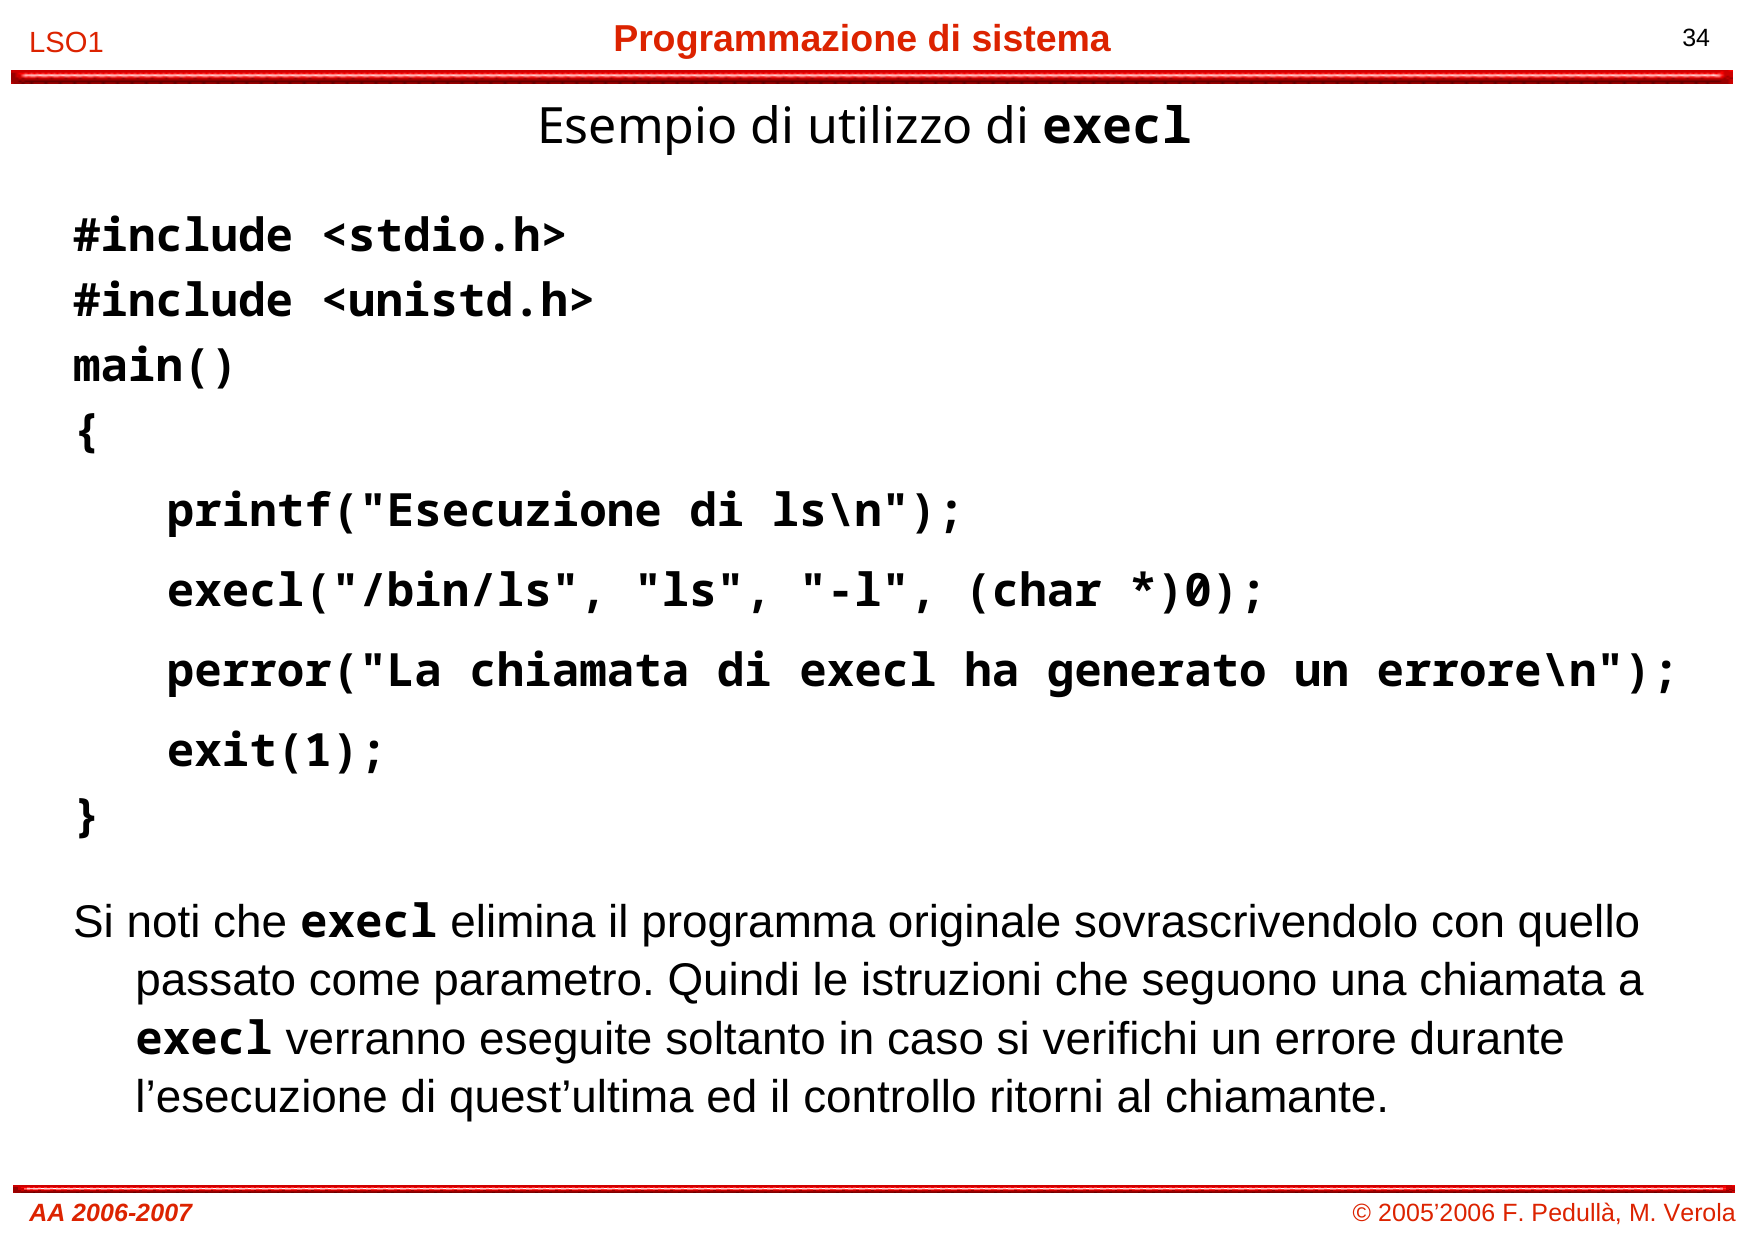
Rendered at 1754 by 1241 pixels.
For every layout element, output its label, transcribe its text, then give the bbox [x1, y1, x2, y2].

title Esempio di utilizzo di execl [478, 78, 1253, 174]
picture [11, 70, 1733, 84]
list #include <stdio.h> #include <unistd.h> main() { printf("Esecuzione di ls\n"); execl("/bin/ls", "ls", "-l", (char *)0); perror("La chiamata di execl ha generato un errore\n"); exit(1); } Si noti che execl elimina il programma originale sovrascrivendolo con quello passato come parametro. Quindi le istruzioni che seguono una chiamata a execl verranno eseguite soltanto in caso si verifichi un errore durante l’esecuzione di quest’ultima ed il controllo ritorni al chiamante. [58, 194, 1696, 1026]
picture [13, 1185, 1735, 1193]
